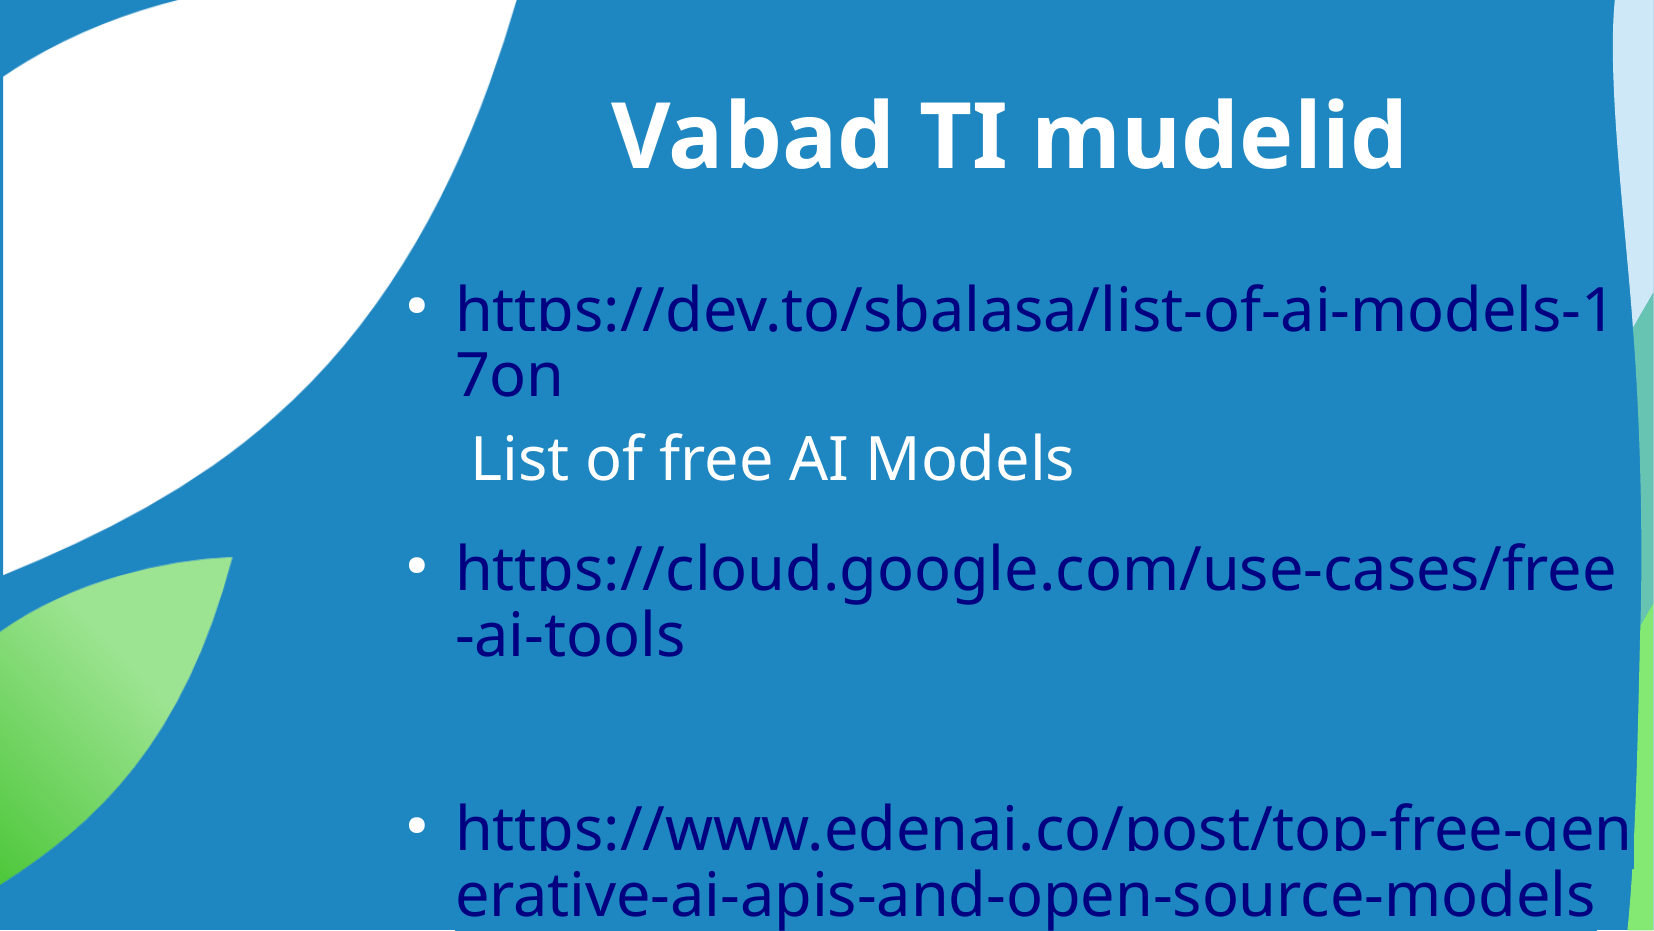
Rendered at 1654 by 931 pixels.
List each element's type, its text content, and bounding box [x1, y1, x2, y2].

title Vabad TI mudelid [383, 59, 1636, 207]
picture [0, 0, 517, 885]
list https://dev.to/sbalasa/list-of-ai-models-17on List of free AI Models https://cloud.google.com/use-cases/free-ai-tools https://www.edenai.co/post/top-free-generative-ai-apis-and-open-source-models [389, 265, 1636, 827]
